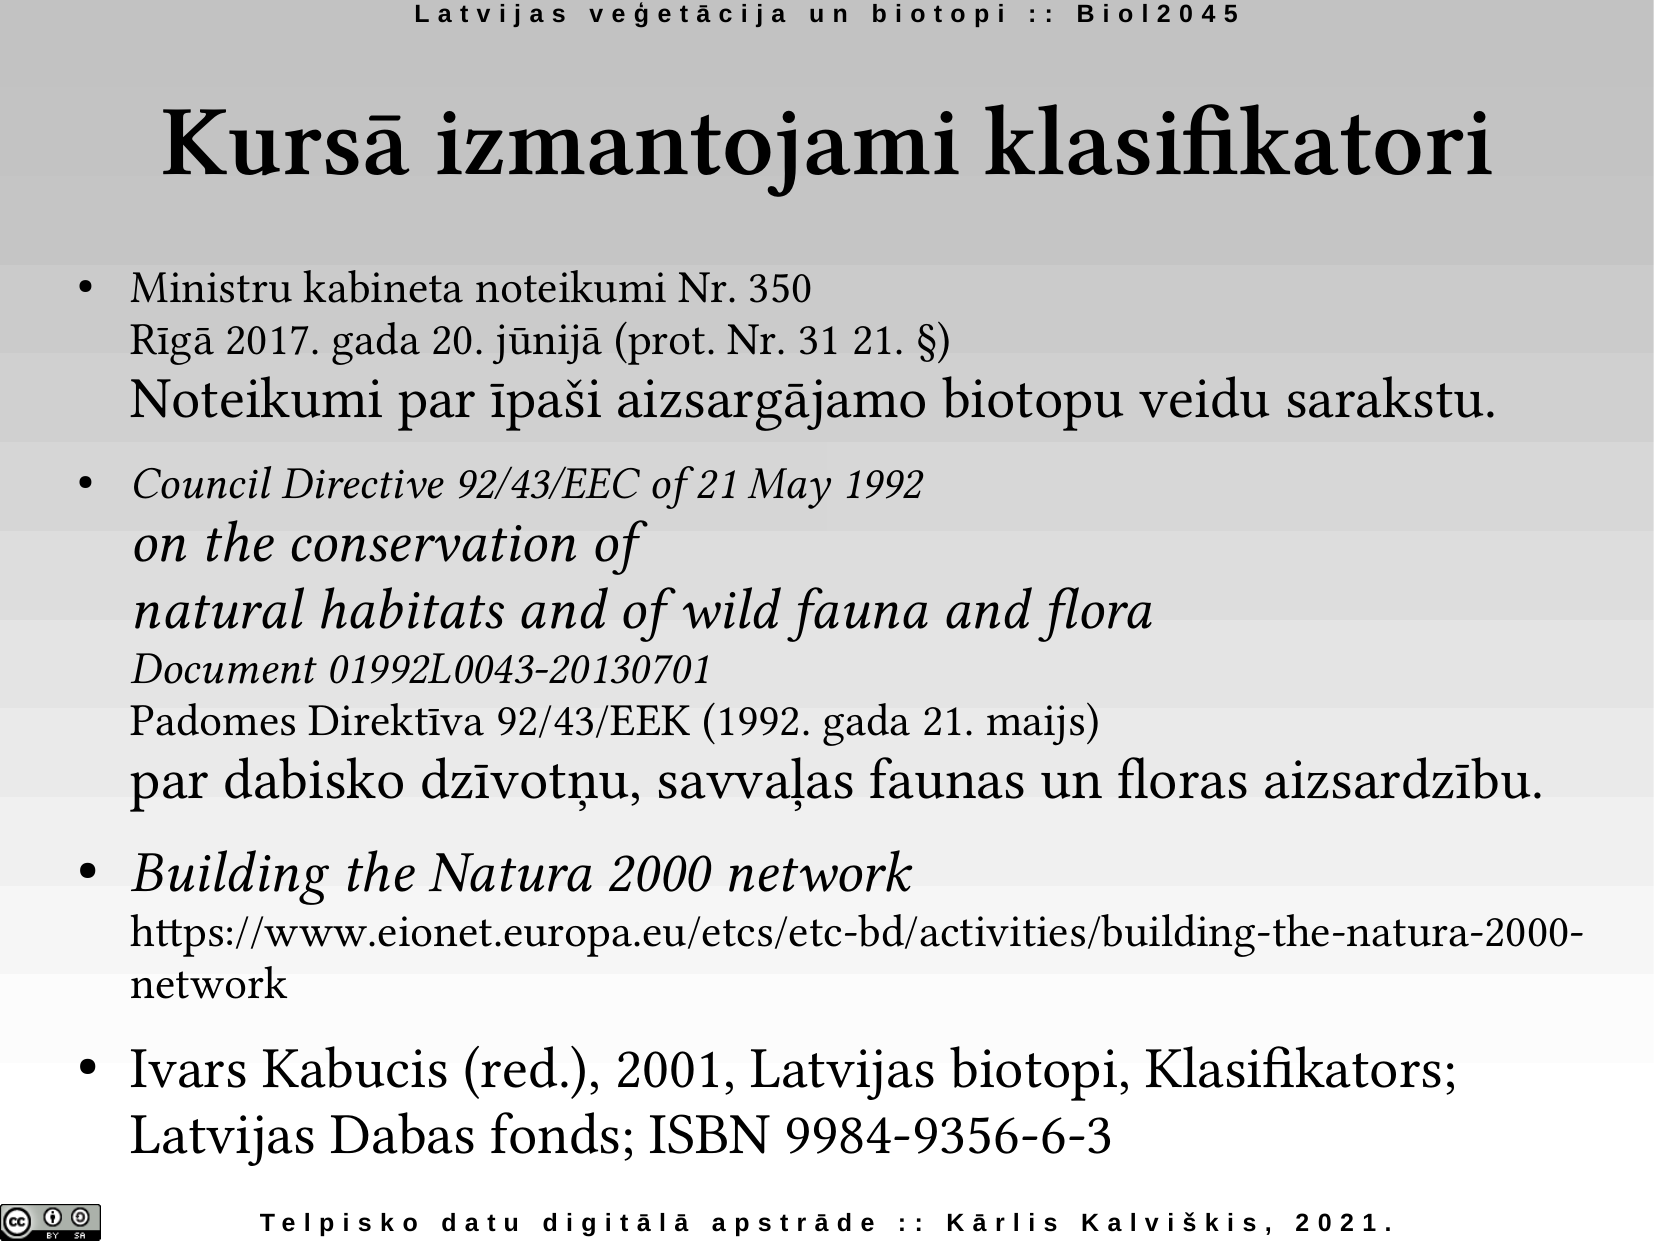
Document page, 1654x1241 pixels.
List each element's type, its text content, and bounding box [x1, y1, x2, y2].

picture [0, 0, 1654, 1241]
title Kursā izmantojami klasifikatori [59, 37, 1596, 246]
list Ministru kabineta noteikumi Nr. 350 Rīgā 2017. gada 20. jūnijā (prot. Nr. 31 21. §) Noteikumi par īpaši aizsargājamo biotopu veidu sarakstu. Council Directive 92/43/EEC of 21 May 1992 on the conservation of natural habitats and of wild fauna and flora Document 01992L0043-20130701 Padomes Direktīva 92/43/EEK (1992. gada 21. maijs) par dabisko dzīvotņu, savvaļas faunas un floras aizsardzību. Building the Natura 2000 network https://www.eionet.europa.eu/etcs/etc-bd/activities/building-the-natura-2000-network Ivars Kabucis (red.), 2001, Latvijas biotopi, Klasifikators; Latvijas Dabas fonds; ISBN 9984-9356-6-3 [59, 261, 1596, 1168]
